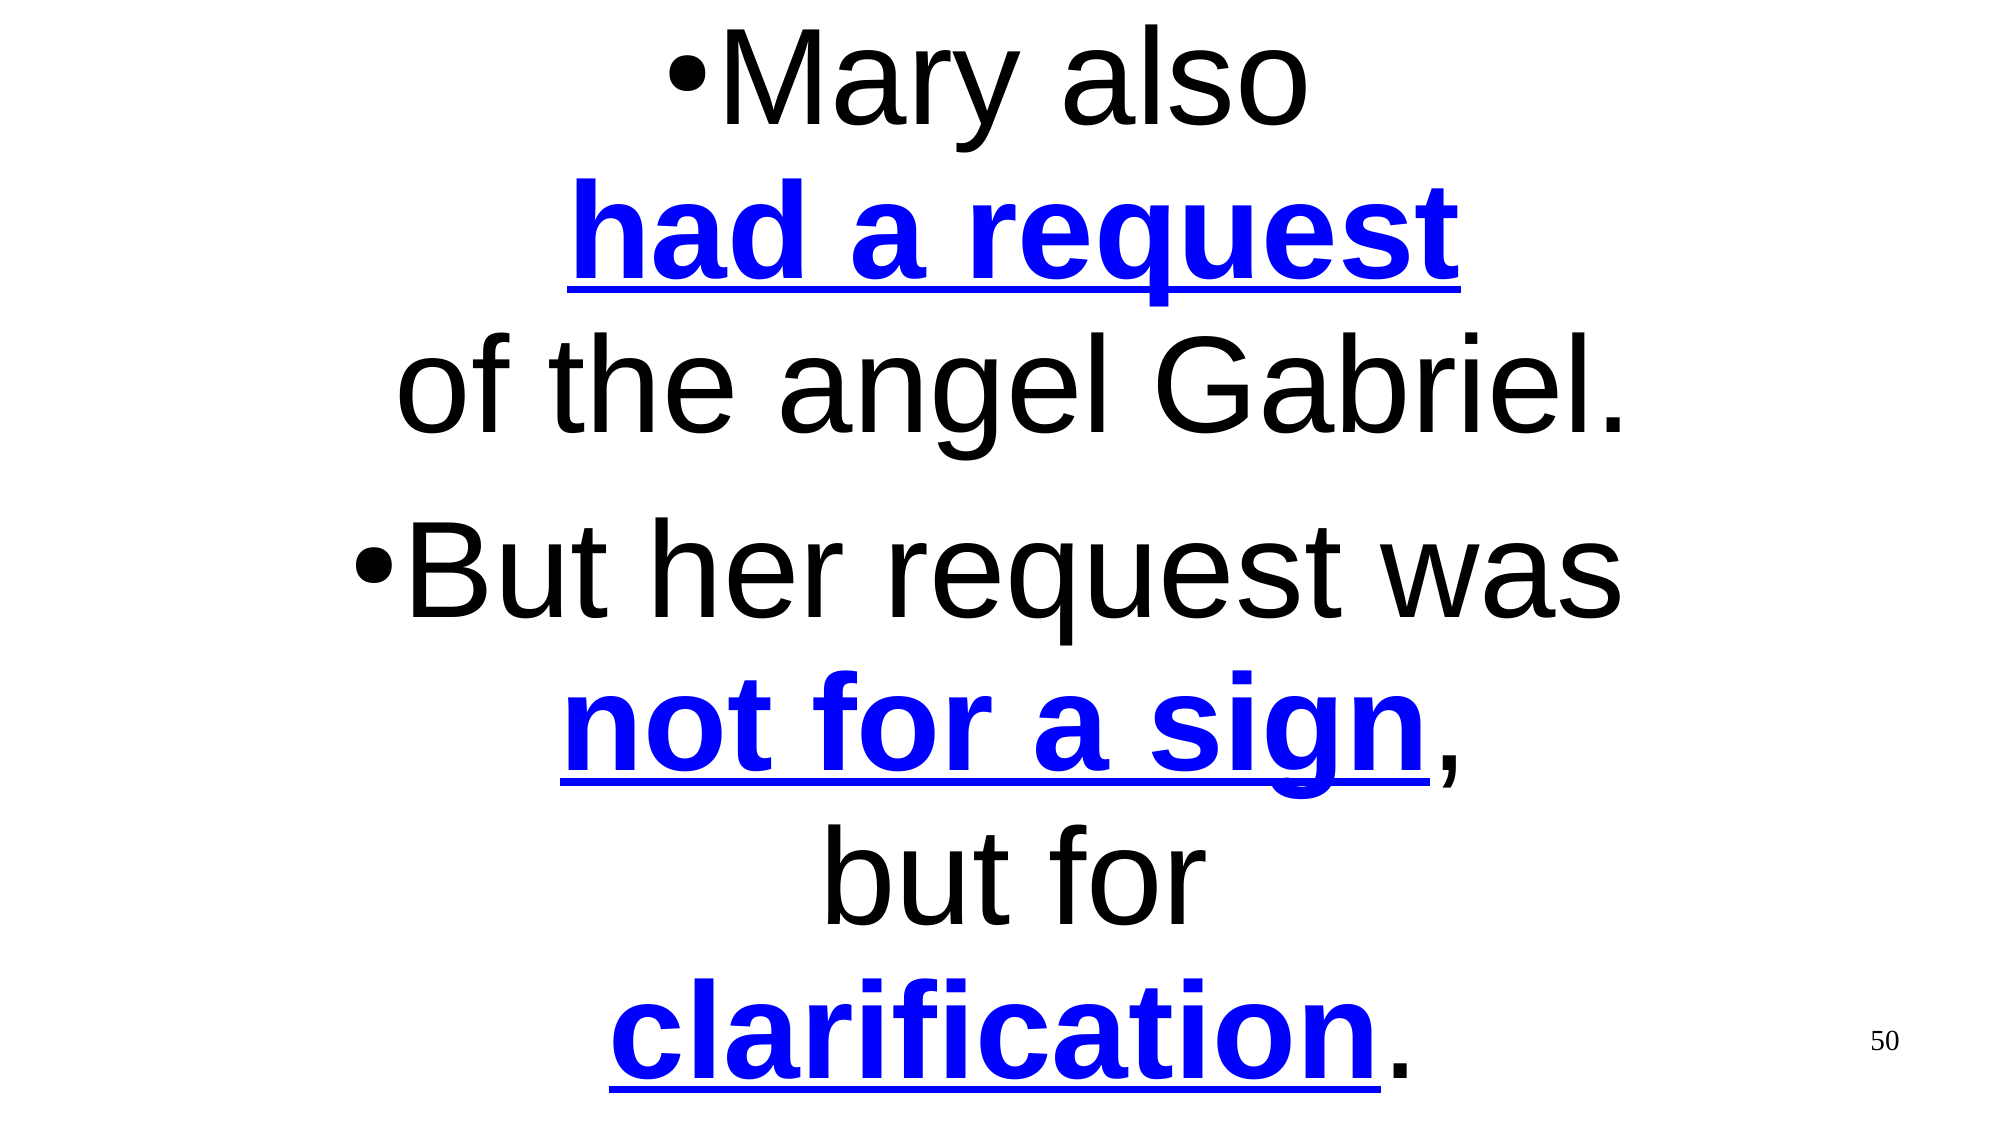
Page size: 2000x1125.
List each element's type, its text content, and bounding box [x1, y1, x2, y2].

list Mary also had a request of the angel Gabriel. But her request was not for a sign, but for clarification. [0, 0, 1996, 1123]
